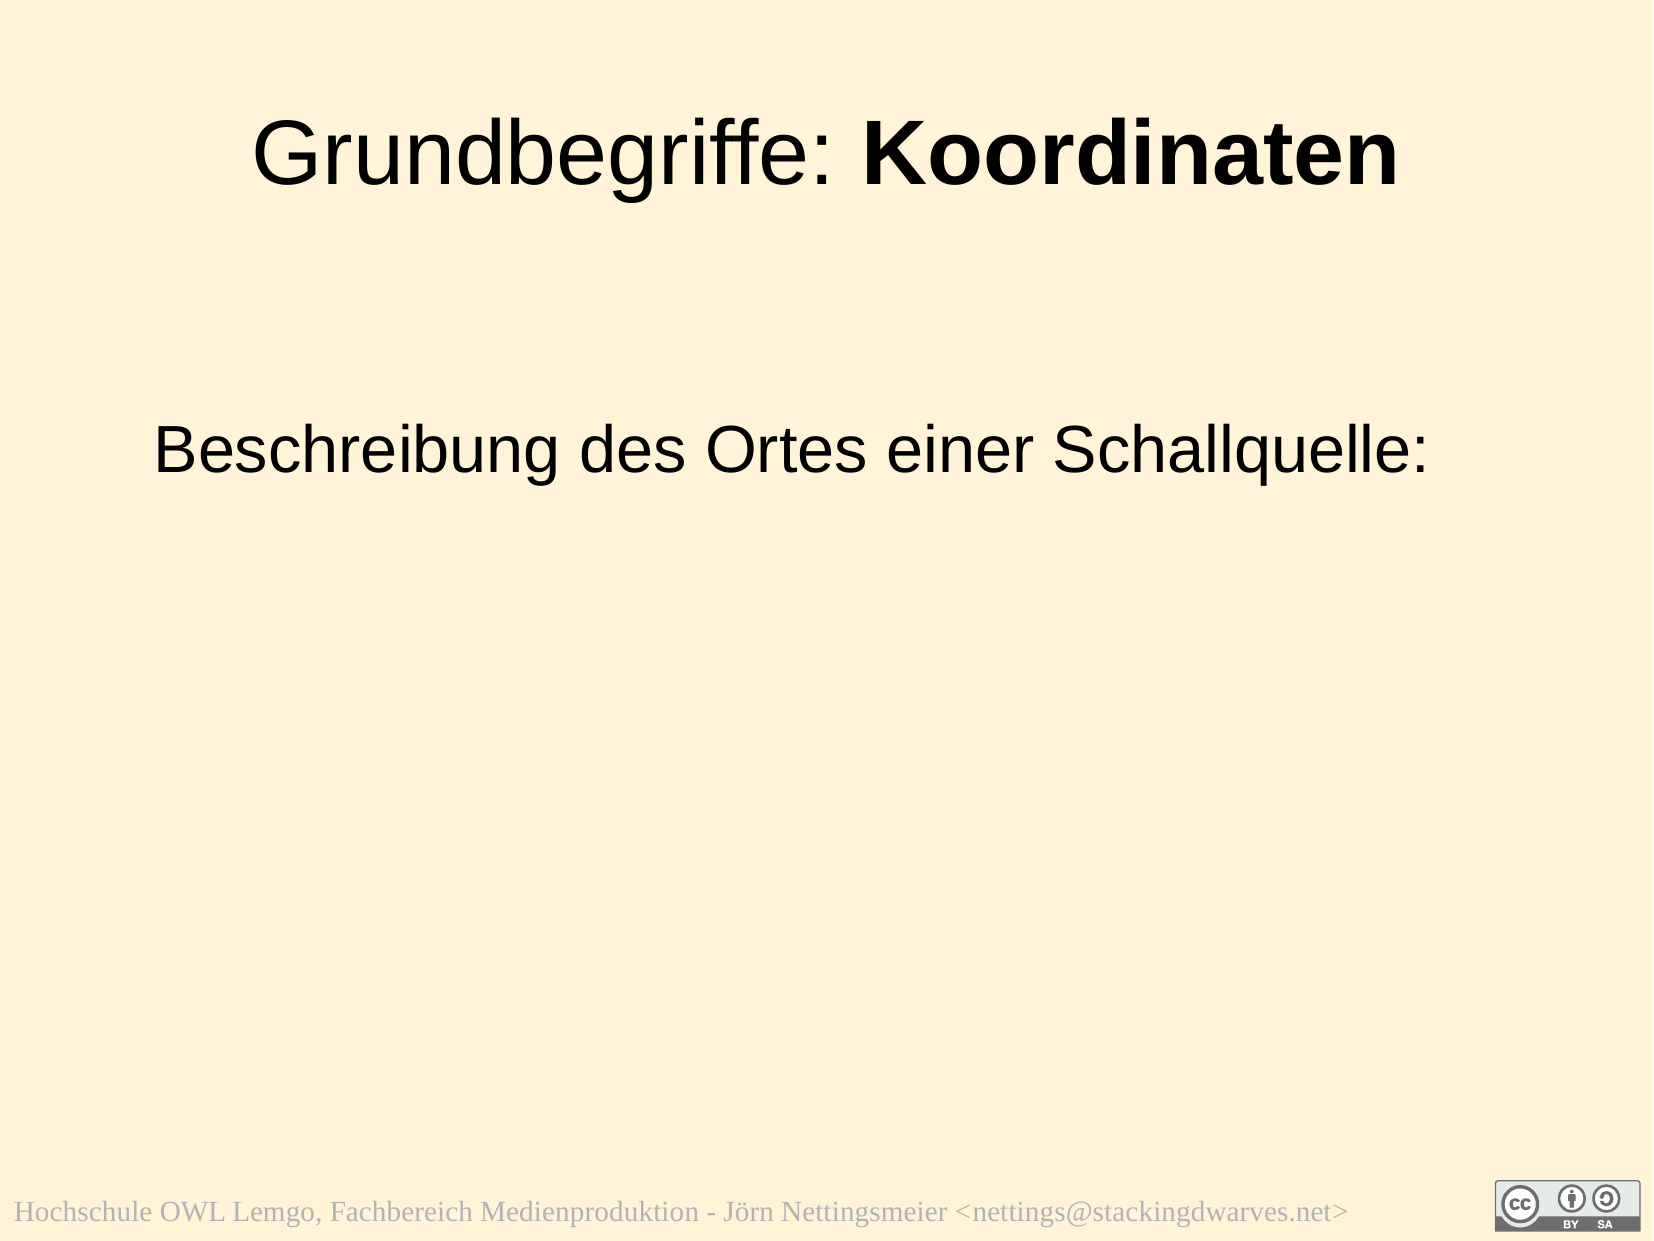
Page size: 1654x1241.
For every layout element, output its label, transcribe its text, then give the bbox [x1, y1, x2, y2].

list Beschreibung des Ortes einer Schallquelle: [82, 412, 1571, 1109]
title Grundbegriffe: Koordinaten [82, 49, 1571, 257]
